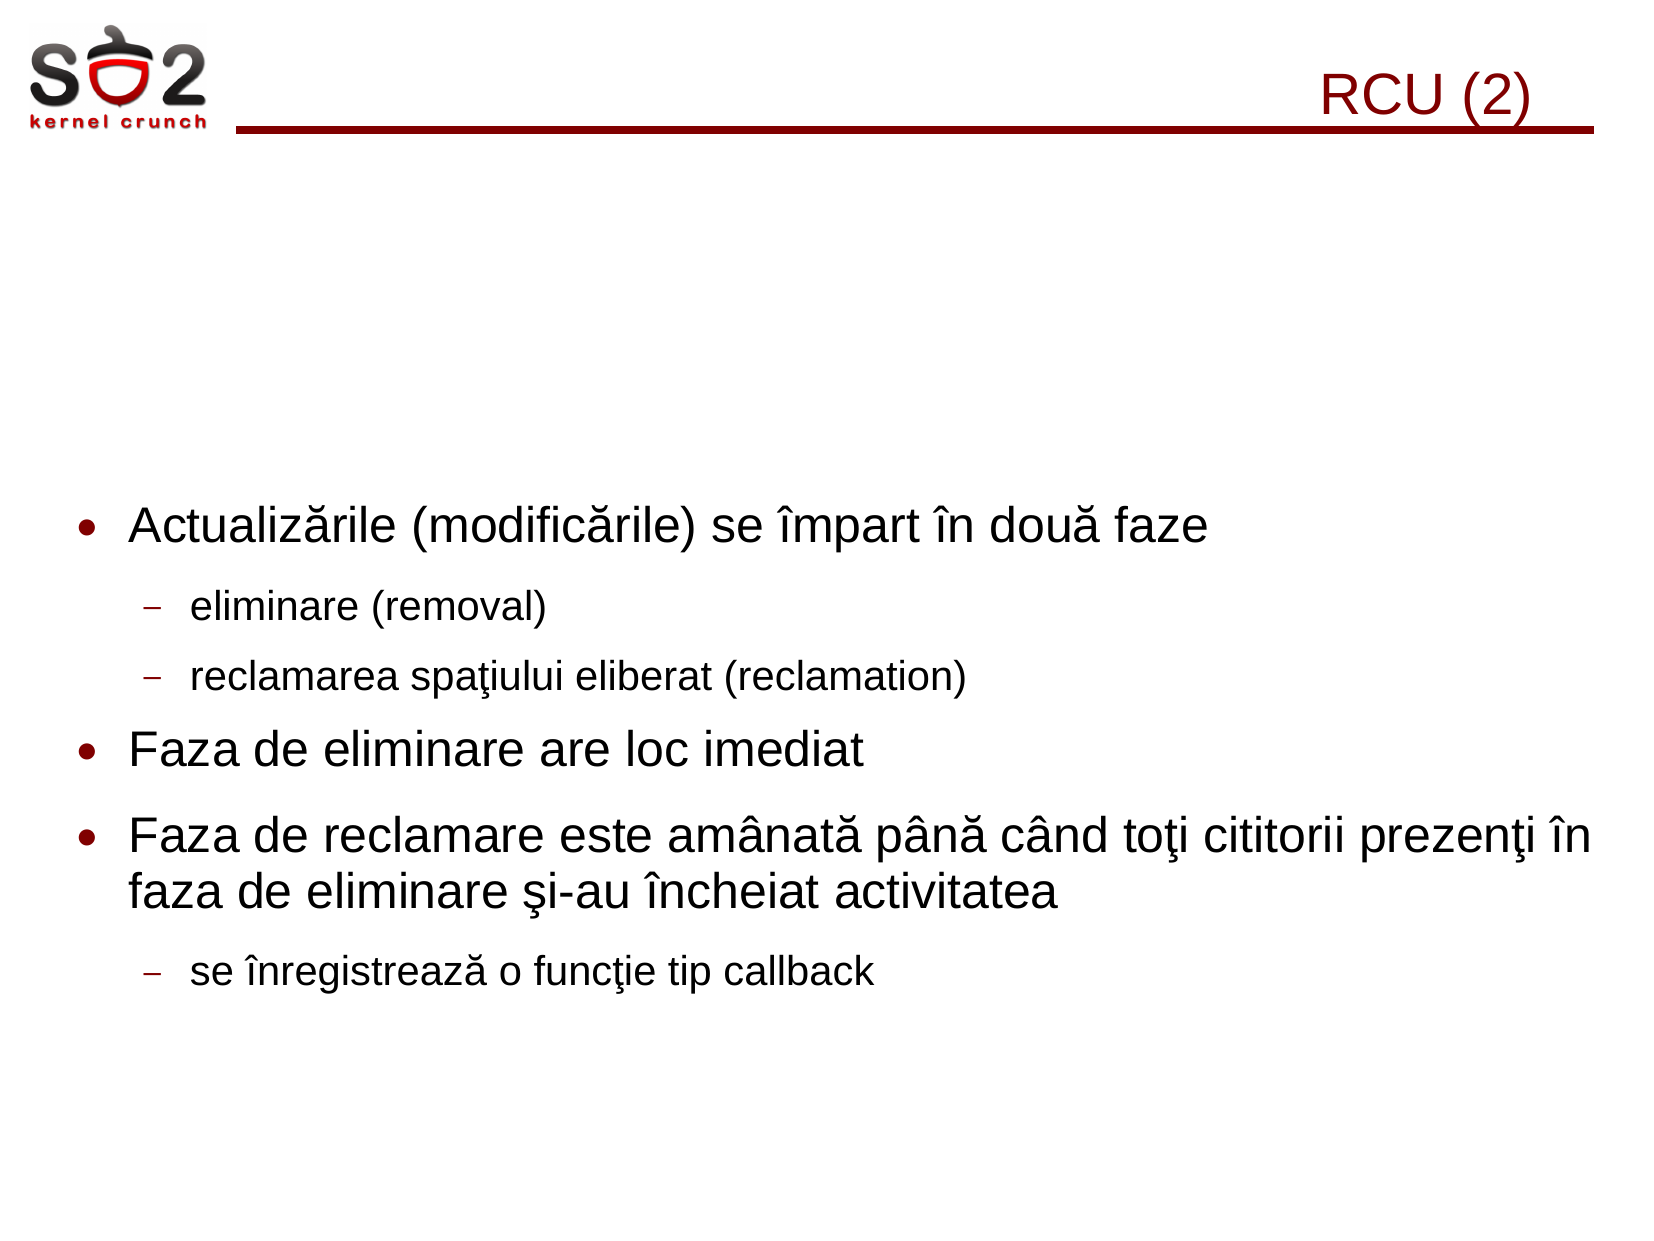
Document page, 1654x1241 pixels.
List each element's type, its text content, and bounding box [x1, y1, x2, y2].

picture [29, 23, 121, 130]
list Actualizările (modificările) se împart în două faze eliminare (removal) reclamarea spaţiului eliberat (reclamation) Faza de eliminare are loc imediat Faza de reclamare este amânată până când toţi cititorii prezenţi în faza de eliminare şi-au încheiat activitatea se înregistrează o funcţie tip callback [57, 356, 1601, 1138]
title RCU (2) [121, 11, 1534, 178]
